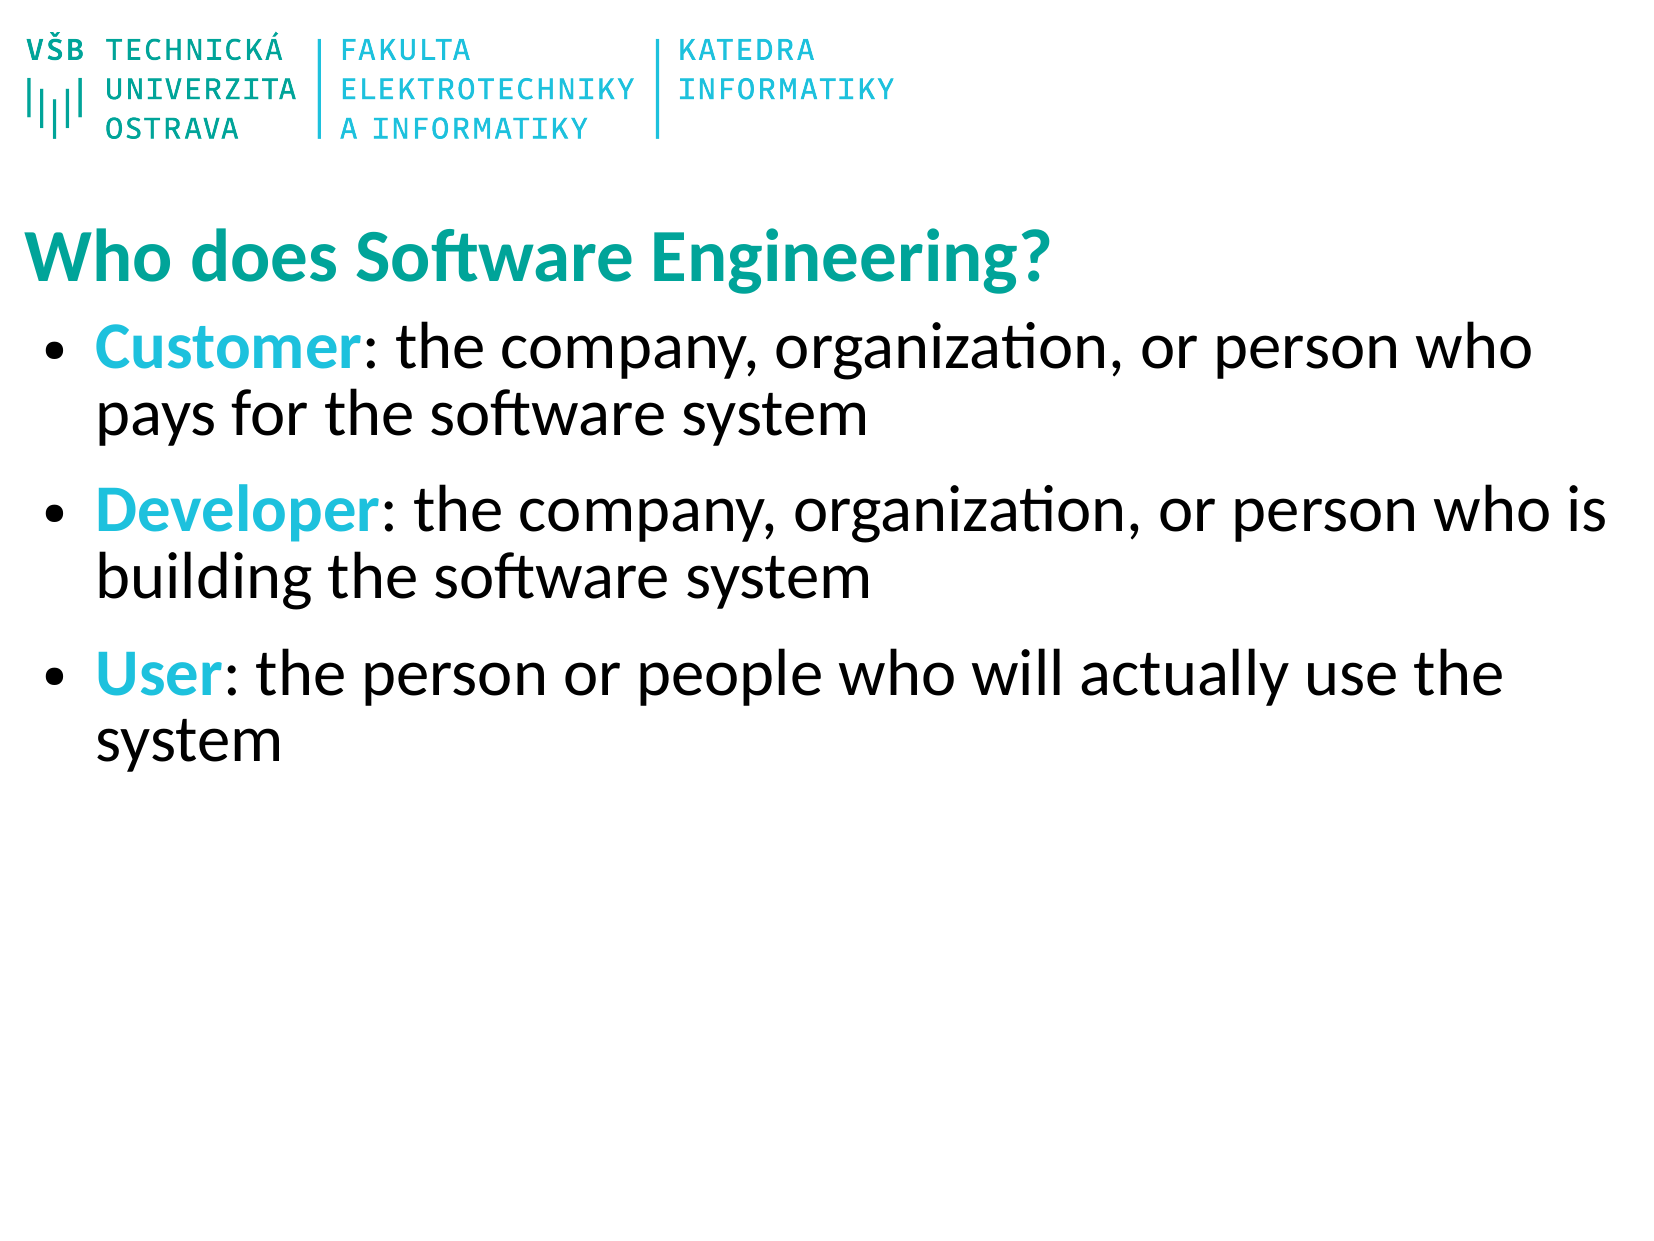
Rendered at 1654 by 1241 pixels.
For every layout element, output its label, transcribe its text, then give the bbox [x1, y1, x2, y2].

picture [26, 31, 894, 112]
title Who does Software Engineering? [24, 112, 1629, 301]
list Customer: the company, organization, or person who pays for the software system Developer: the company, organization, or person who is building the software system User: the person or people who will actually use the system [24, 318, 1629, 1146]
